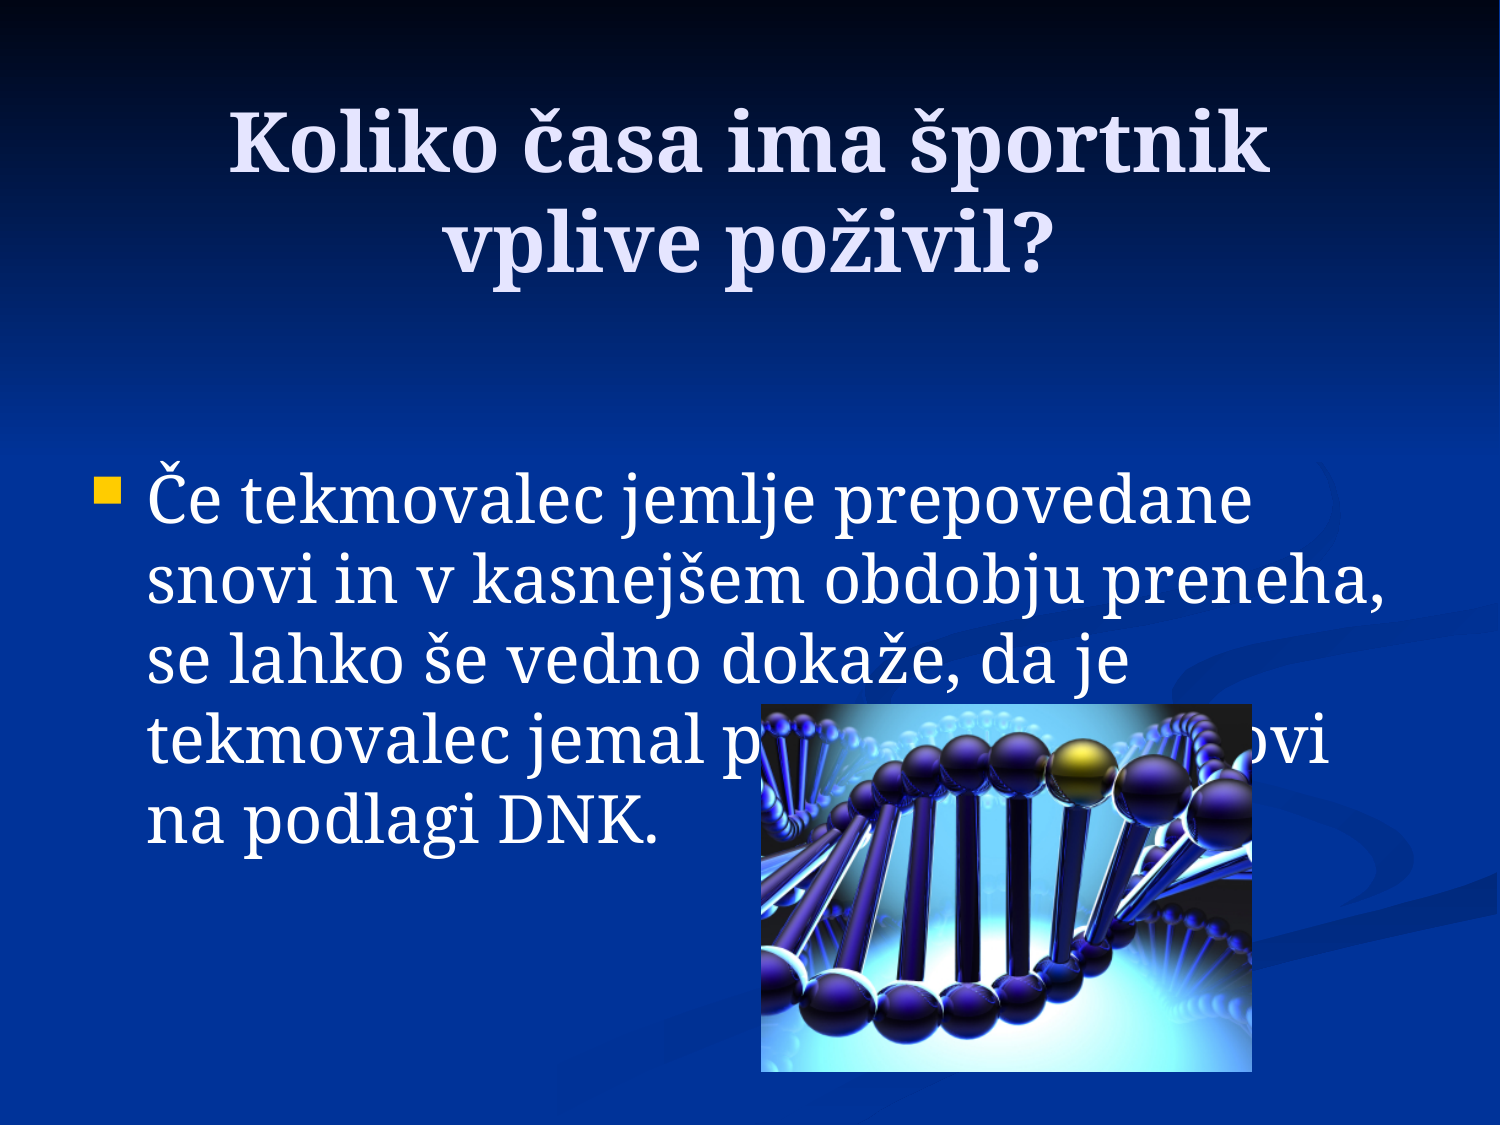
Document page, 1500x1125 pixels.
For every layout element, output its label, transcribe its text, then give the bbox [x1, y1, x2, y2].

picture [761, 704, 1252, 1072]
title Koliko časa ima športnik vplive poživil? [75, 45, 1425, 233]
list Če tekmovalec jemlje prepovedane snovi in v kasnejšem obdobju preneha, se lahko še vedno dokaže, da je tekmovalec jemal prepovedane snovi na podlagi DNK. [75, 262, 1425, 1005]
